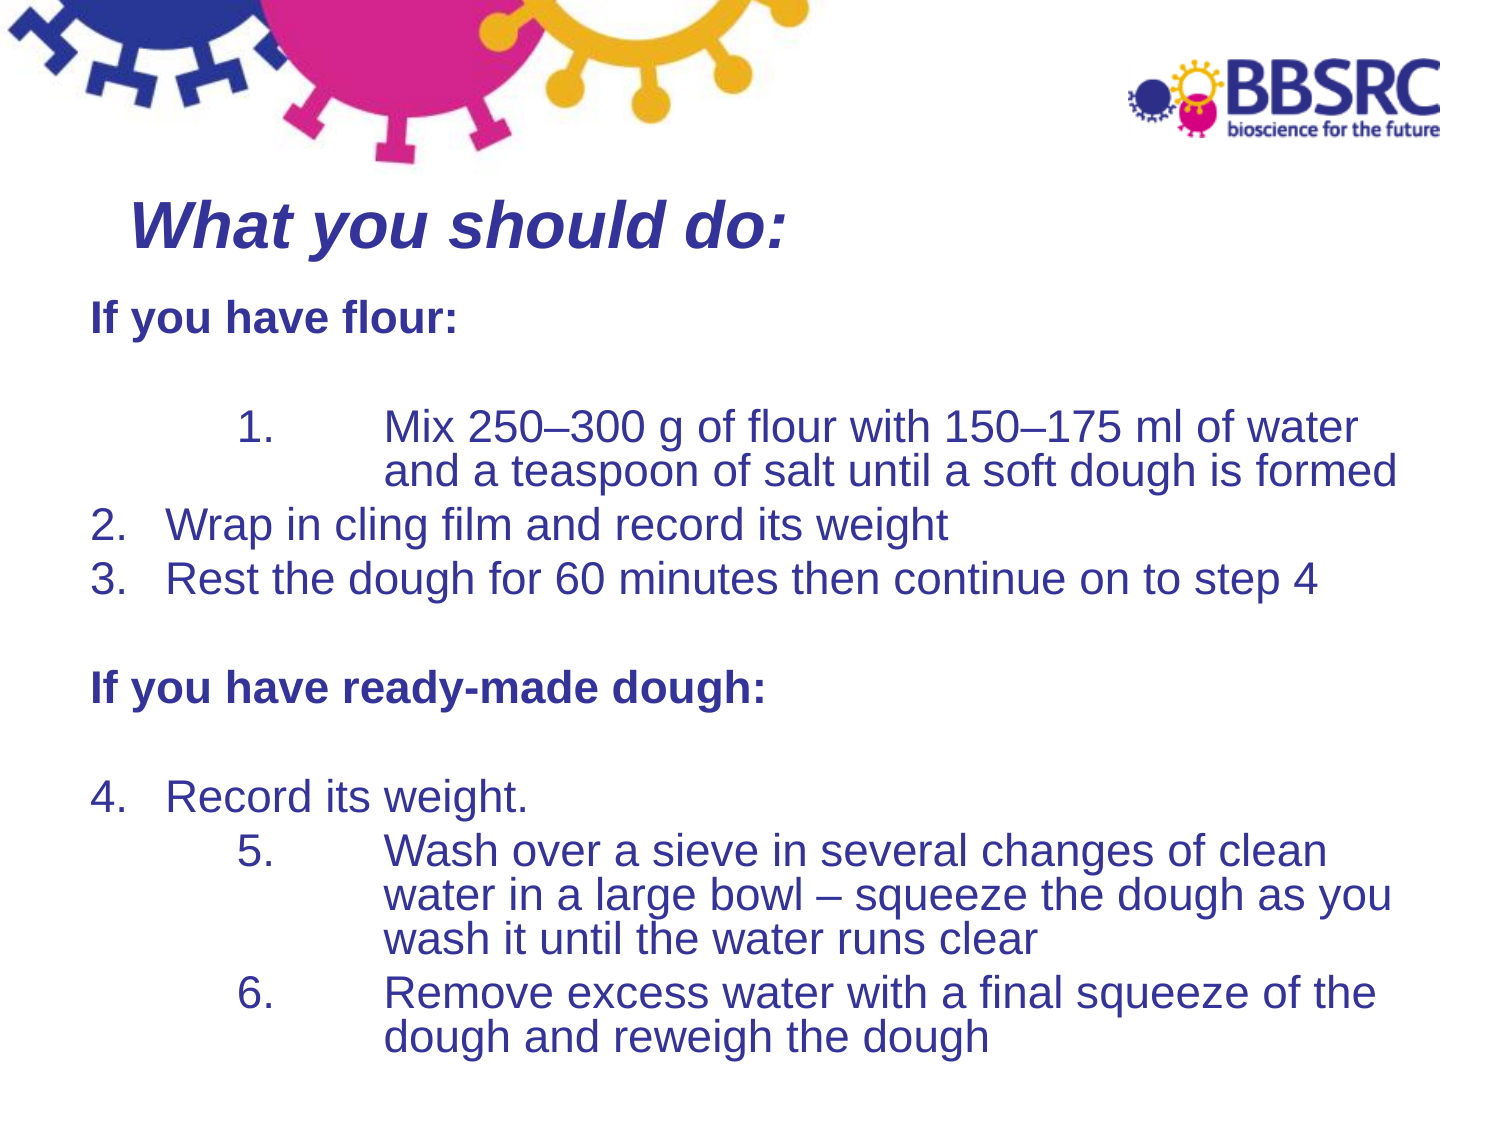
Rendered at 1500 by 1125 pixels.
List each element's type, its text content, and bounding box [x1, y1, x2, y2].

list If you have flour: 1. Mix 250–300 g of flour with 150–175 ml of water and a teaspoon of salt until a soft dough is formed 2. Wrap in cling film and record its weight 3. Rest the dough for 60 minutes then continue on to step 4 If you have ready-made dough: 4. Record its weight. 5. Wash over a sieve in several changes of clean water in a large bowl – squeeze the dough as you wash it until the water runs clear 6. Remove excess water with a final squeeze of the dough and reweigh the dough [75, 290, 1426, 1083]
title What you should do: [75, 174, 845, 290]
